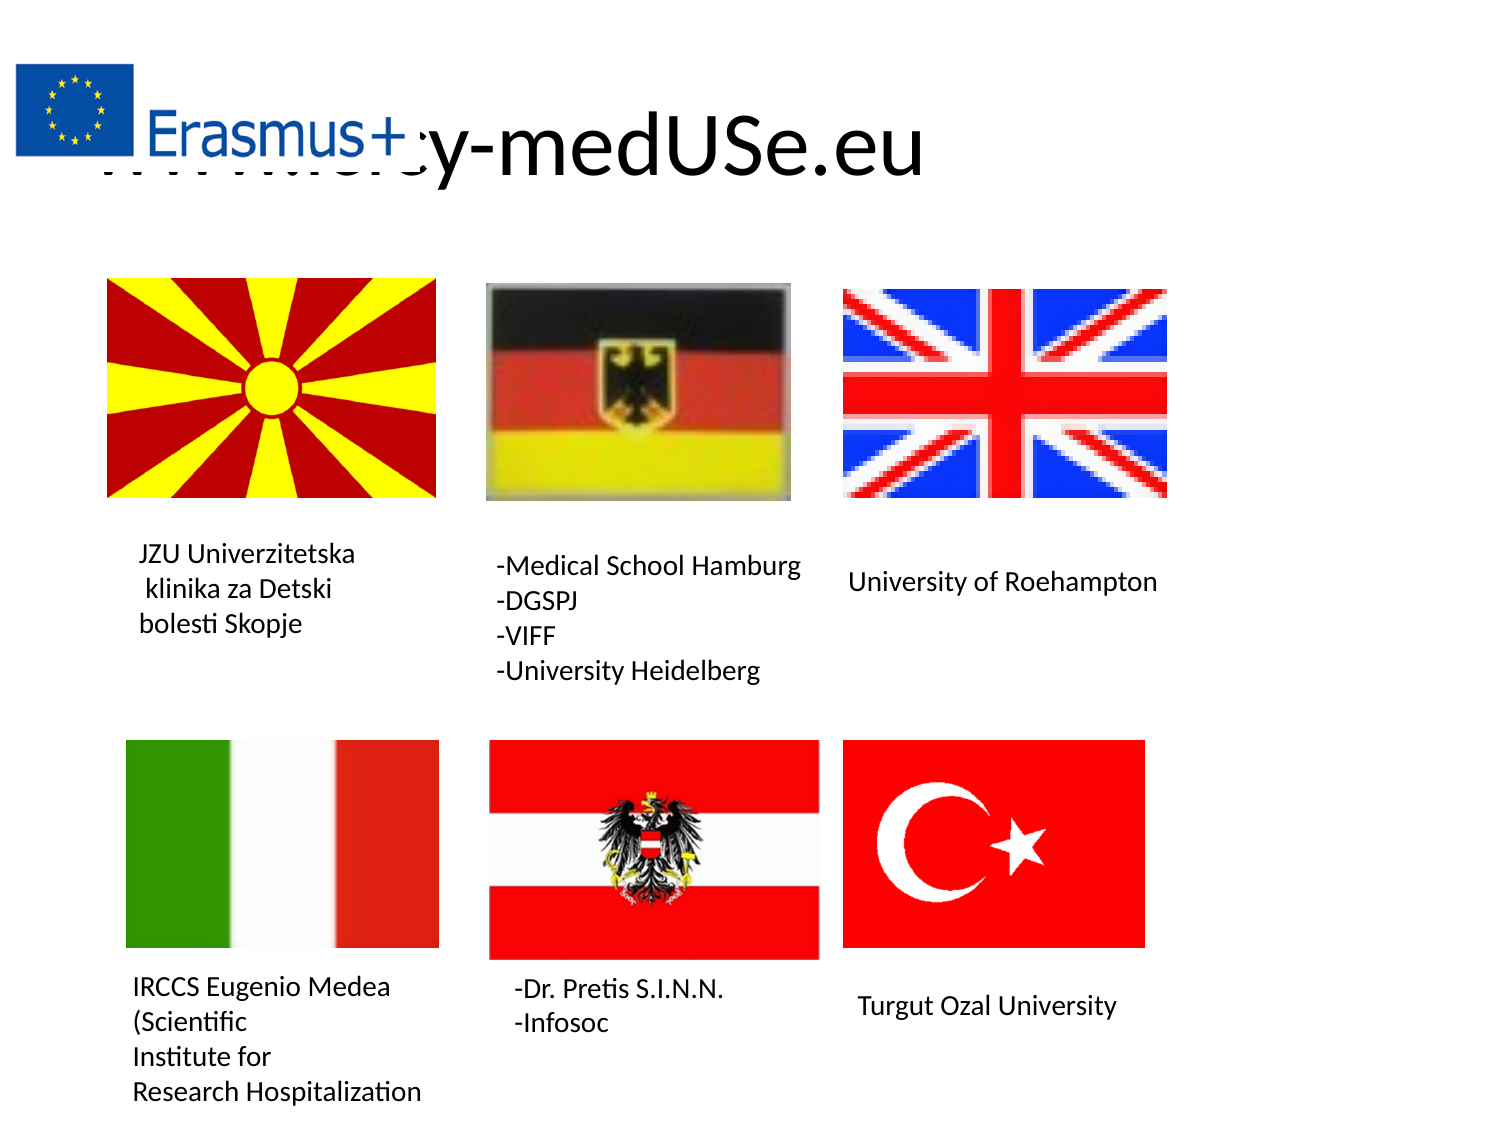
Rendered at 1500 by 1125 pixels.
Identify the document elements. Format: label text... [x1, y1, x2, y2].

text_box IRCCS Eugenio Medea (Scientific Institute for Research Hospitalization [117, 960, 448, 1117]
text_box -Dr. Pretis S.I.N.N. -Infosoc [499, 961, 741, 1048]
picture [843, 740, 1145, 949]
text_box JZU Univerzitetska klinika za Detski bolesti Skopje [123, 527, 374, 649]
picture [843, 289, 1167, 499]
text_box -Medical School Hamburg -DGSPJ -VIFF -University Heidelberg [481, 538, 820, 696]
picture [5, 55, 420, 172]
picture [126, 740, 439, 948]
text_box Turgut Ozal University [842, 979, 1136, 1030]
picture [489, 740, 820, 960]
title www.icfcy-medUSe.eu [75, 45, 1426, 233]
picture [486, 283, 791, 501]
picture [107, 278, 436, 499]
text_box University of Roehampton [833, 554, 1177, 606]
